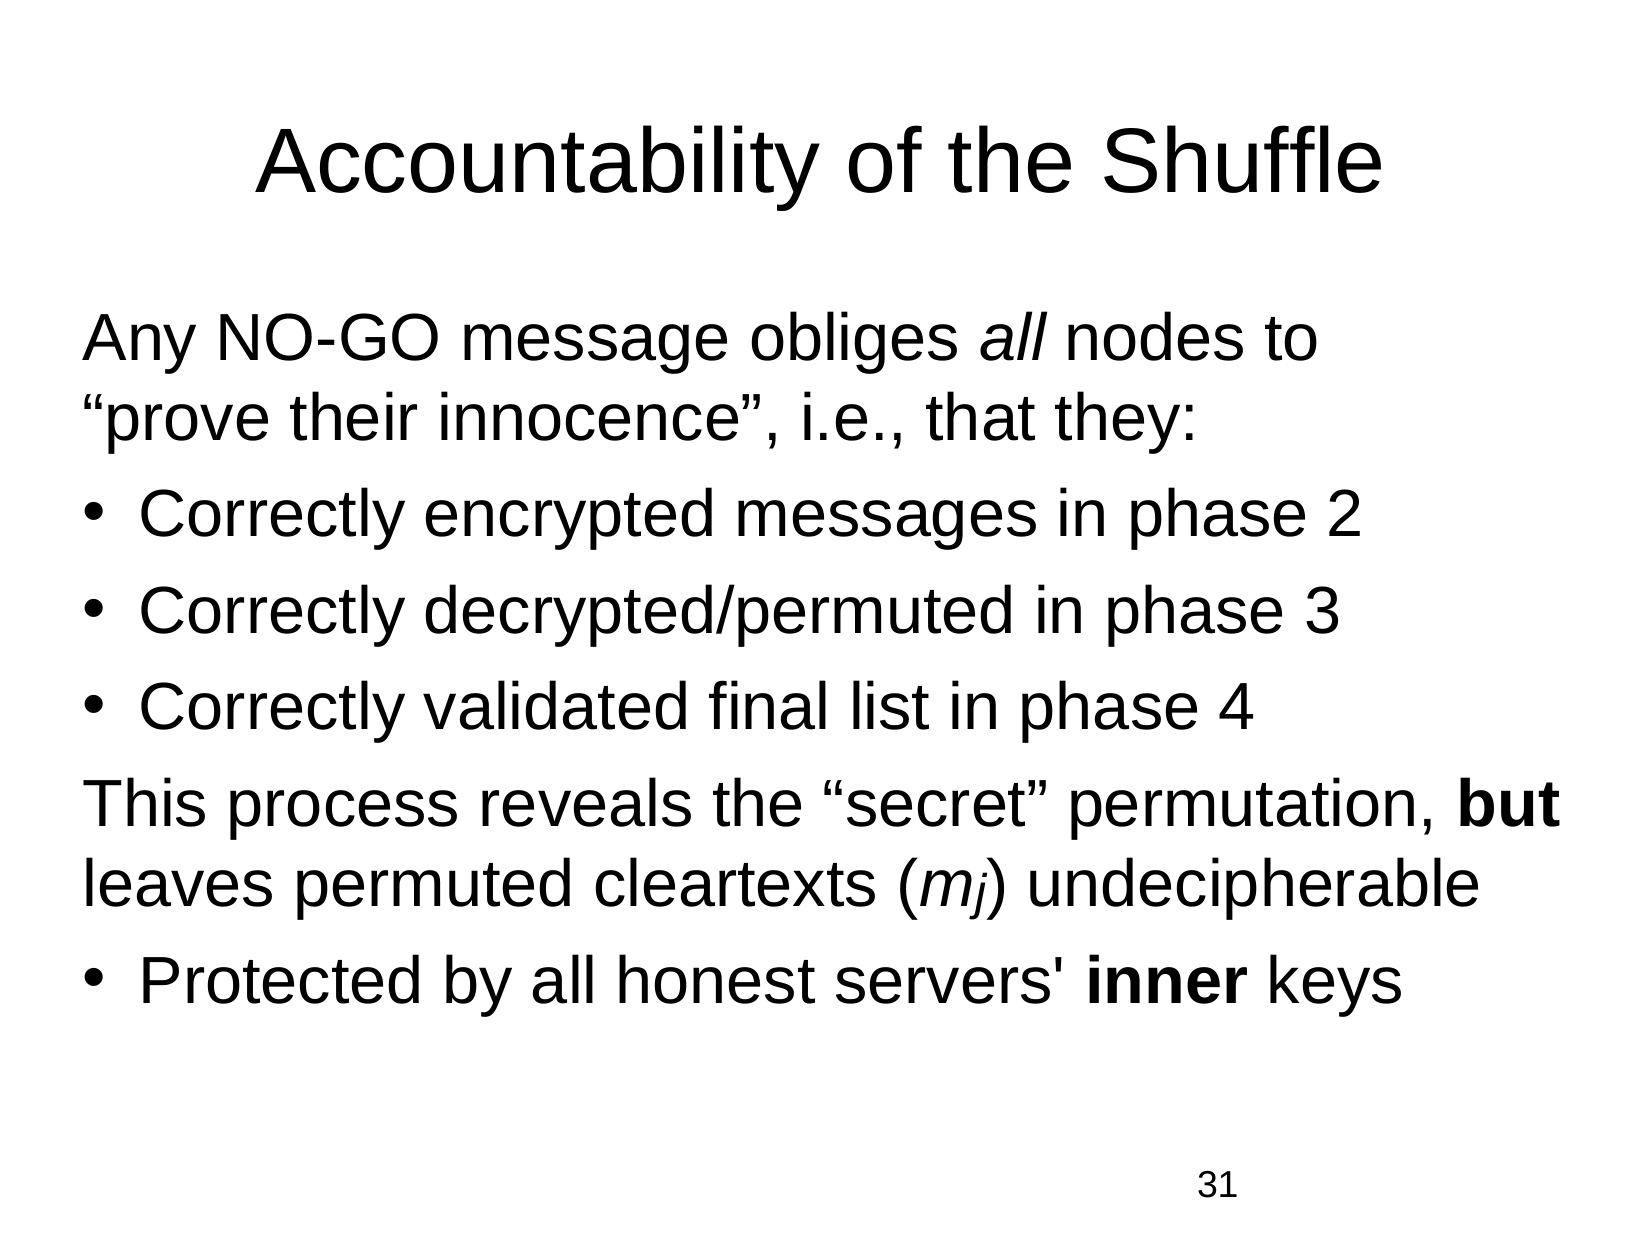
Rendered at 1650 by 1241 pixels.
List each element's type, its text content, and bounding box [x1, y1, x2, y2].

list Any NO-GO message obliges all nodes to “prove their innocence”, i.e., that they: Correctly encrypted messages in phase 2 Correctly decrypted/permuted in phase 3 Correctly validated final list in phase 4 This process reveals the “secret” permutation, but leaves permuted cleartexts (mj) undecipherable Protected by all honest servers' inner keys [82, 289, 1568, 1106]
title Accountability of the Shuffle [32, 28, 1612, 278]
